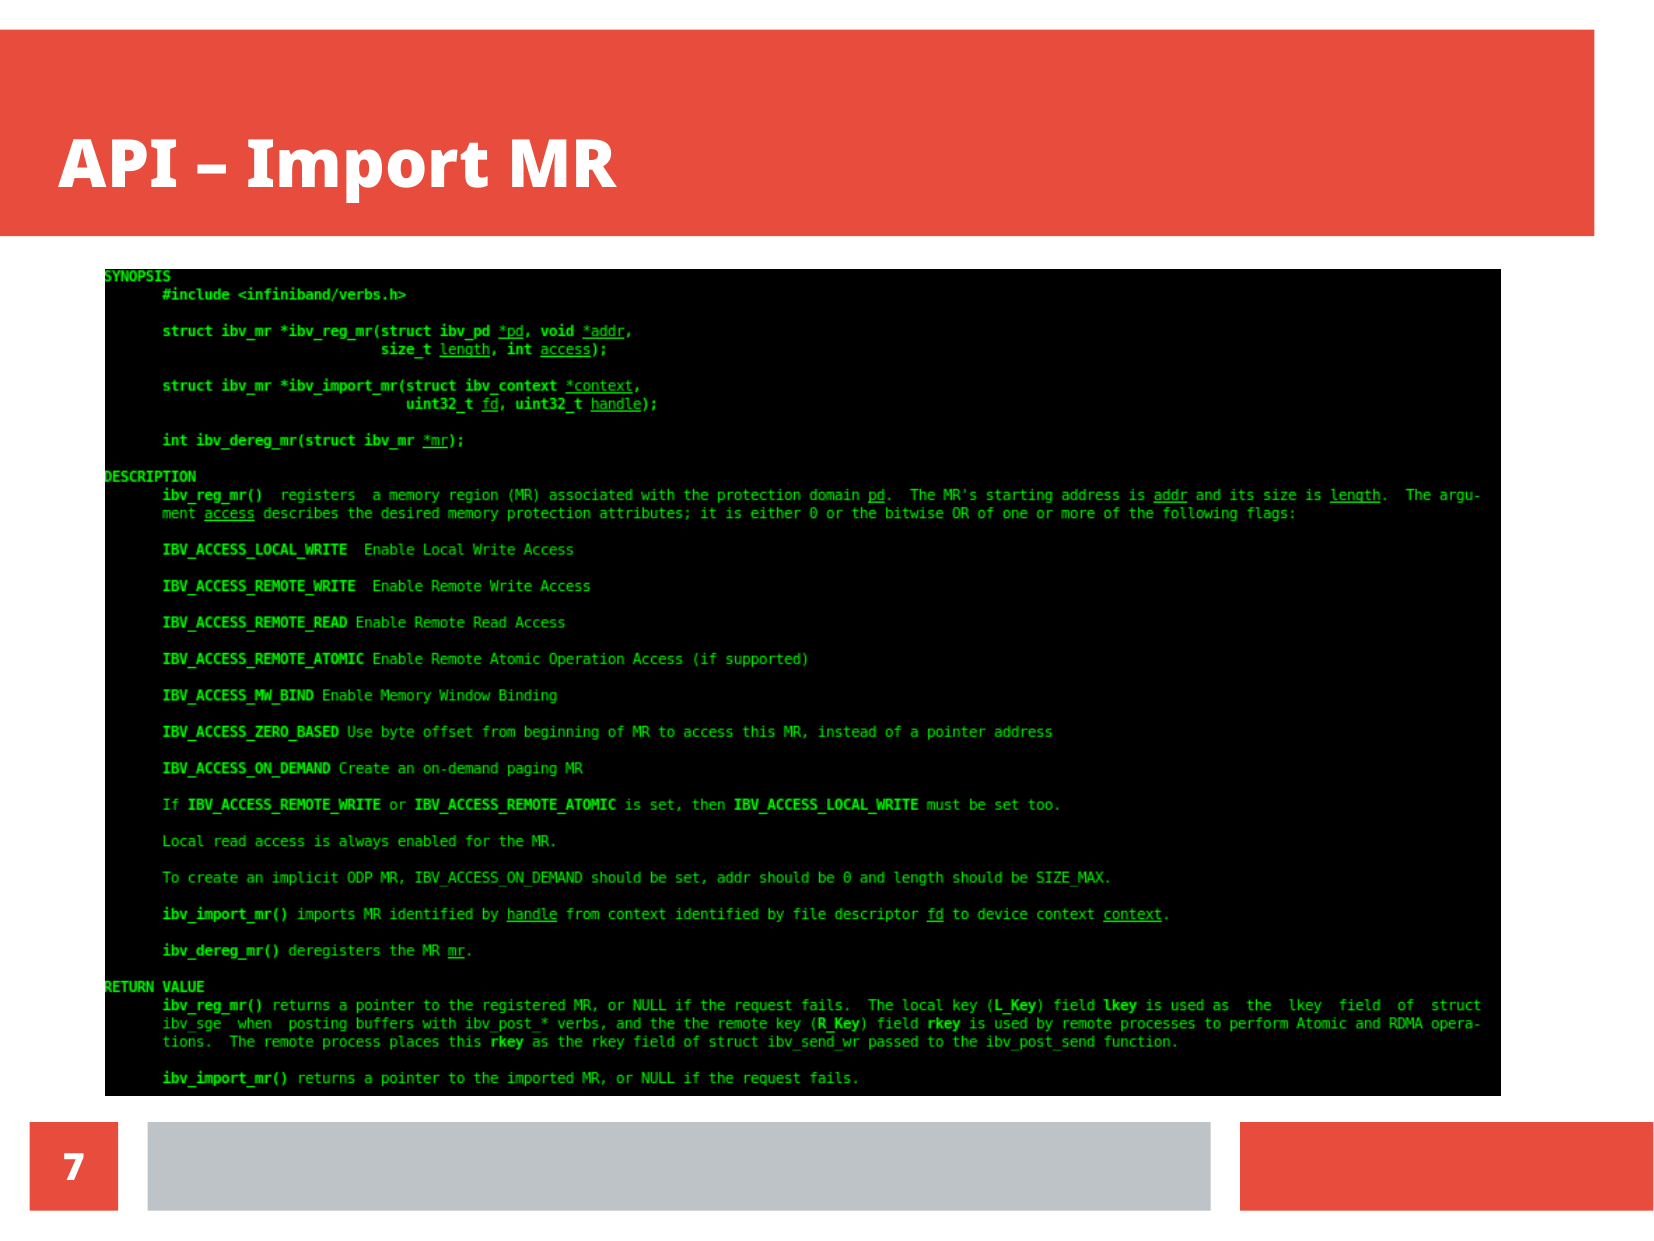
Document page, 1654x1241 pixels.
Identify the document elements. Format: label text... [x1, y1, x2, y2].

title API – Import MR [59, 59, 1595, 207]
picture [105, 269, 1501, 1096]
